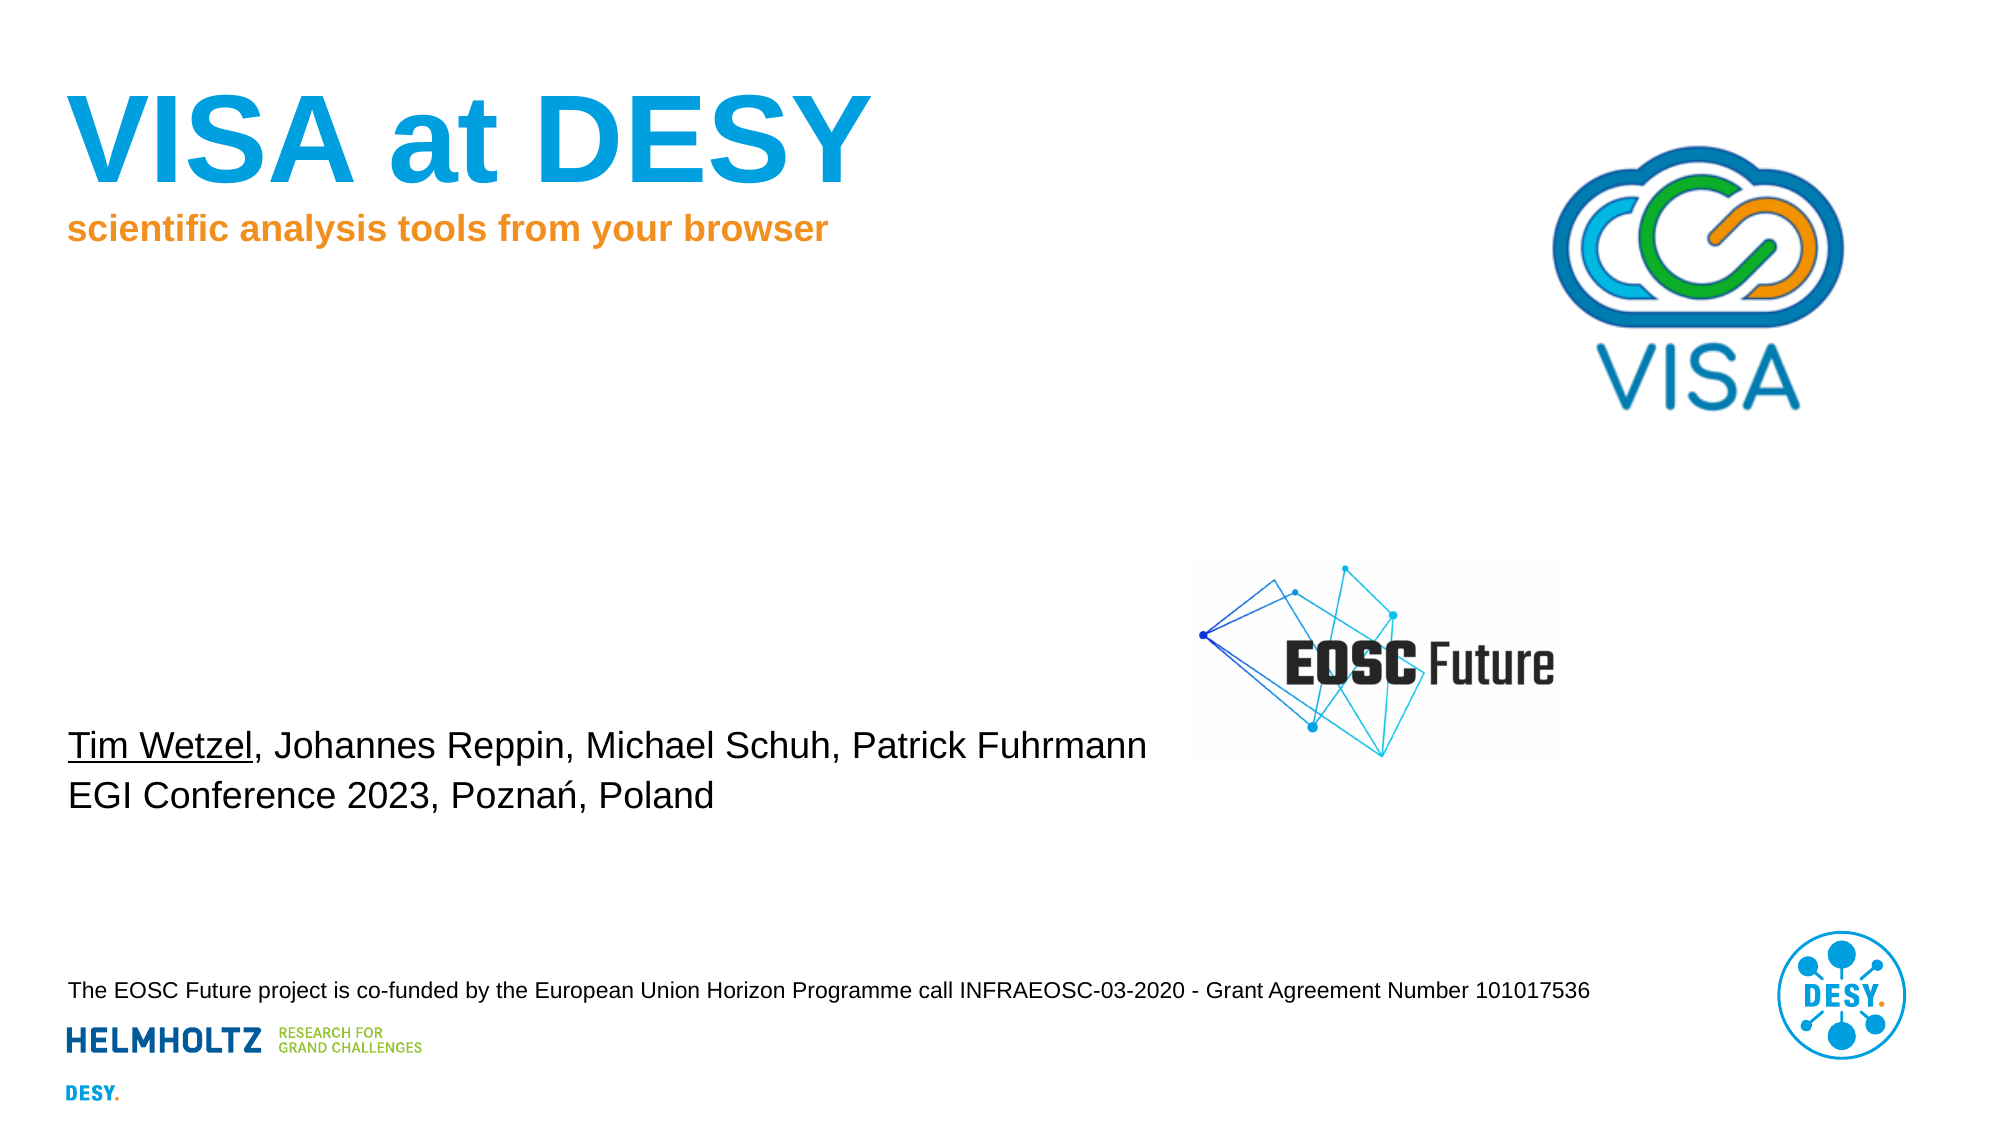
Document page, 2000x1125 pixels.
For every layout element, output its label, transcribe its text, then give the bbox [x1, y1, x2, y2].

picture [1192, 555, 1559, 766]
text_box scientific analysis tools from your browser [66, 199, 1932, 450]
text_box VISA at DESY [66, 57, 1932, 199]
picture [1542, 118, 1855, 431]
text_box The EOSC Future project is co-funded by the European Union Horizon Programme call INFRAEOSC-03-2020 - Grant Agreement Number 101017536 [53, 968, 1707, 1009]
text_box Tim Wetzel, Johannes Reppin, Michael Schuh, Patrick Fuhrmann EGI Conference 2023, Poznań, Poland [67, 671, 1932, 787]
